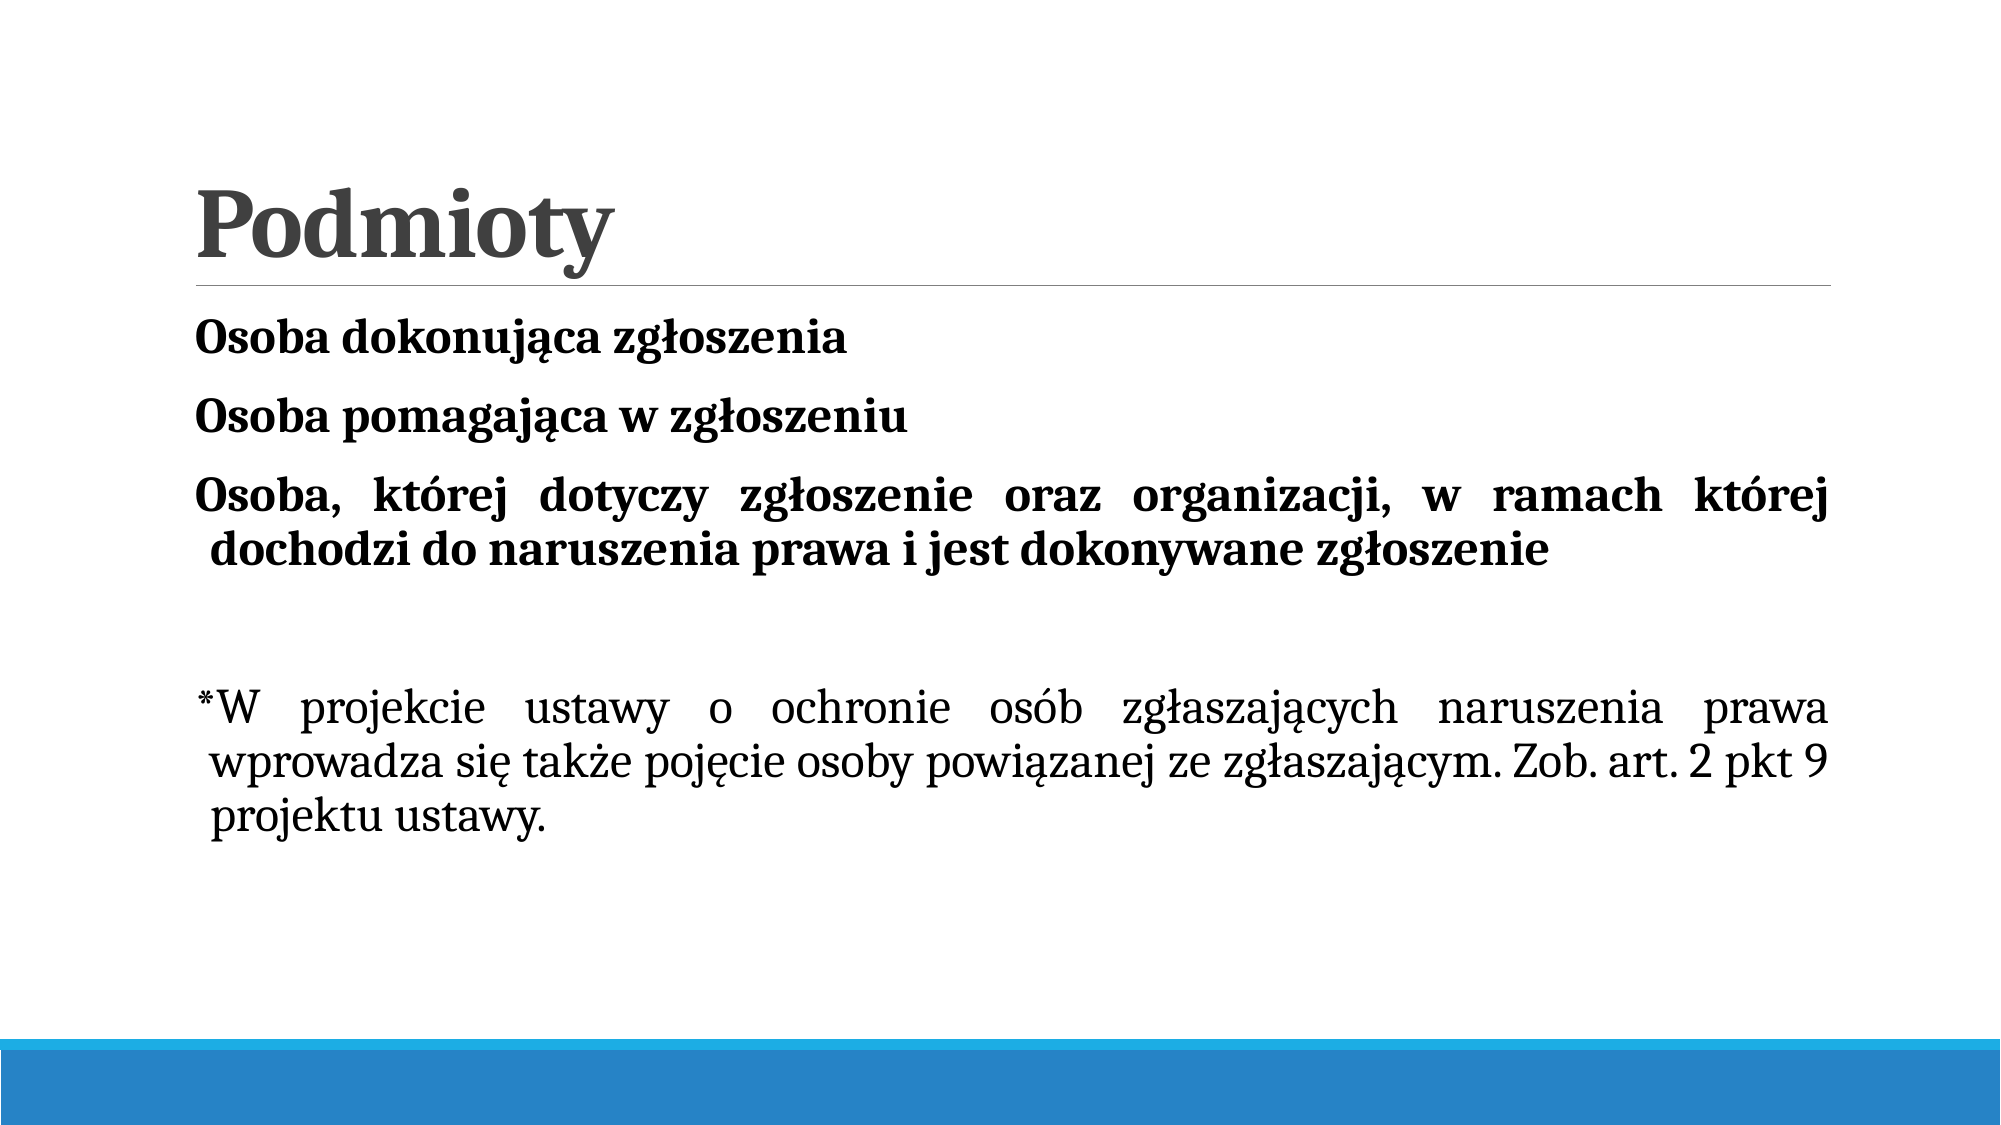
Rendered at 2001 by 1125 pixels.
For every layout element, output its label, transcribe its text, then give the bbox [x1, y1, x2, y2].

list Osoba dokonująca zgłoszenia Osoba pomagająca w zgłoszeniu Osoba, której dotyczy zgłoszenie oraz organizacji, w ramach której dochodzi do naruszenia prawa i jest dokonywane zgłoszenie *W projekcie ustawy o ochronie osób zgłaszających naruszenia prawa wprowadza się także pojęcie osoby powiązanej ze zgłaszającym. Zob. art. 2 pkt 9 projektu ustawy. [180, 302, 1831, 963]
title Podmioty [180, 47, 1831, 286]
